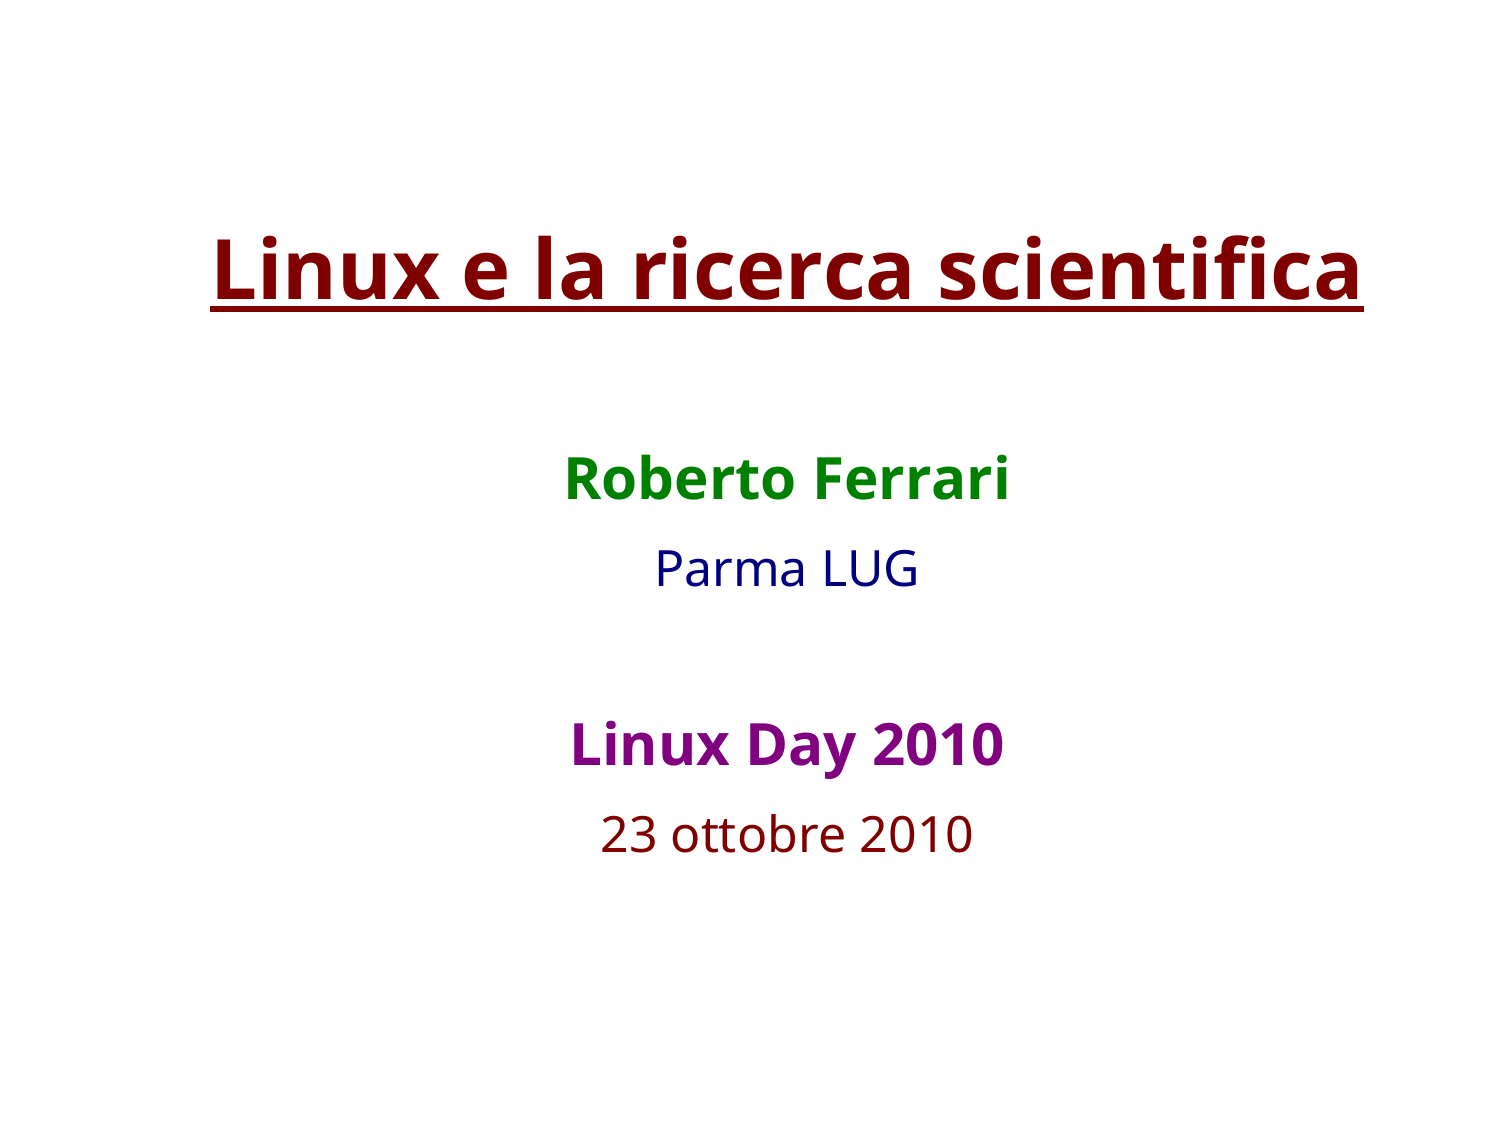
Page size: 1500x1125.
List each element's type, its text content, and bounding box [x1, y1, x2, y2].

subtitle Linux e la ricerca scientifica Roberto Ferrari Parma LUG Linux Day 2010 23 ottobre 2010 [75, 175, 1425, 903]
